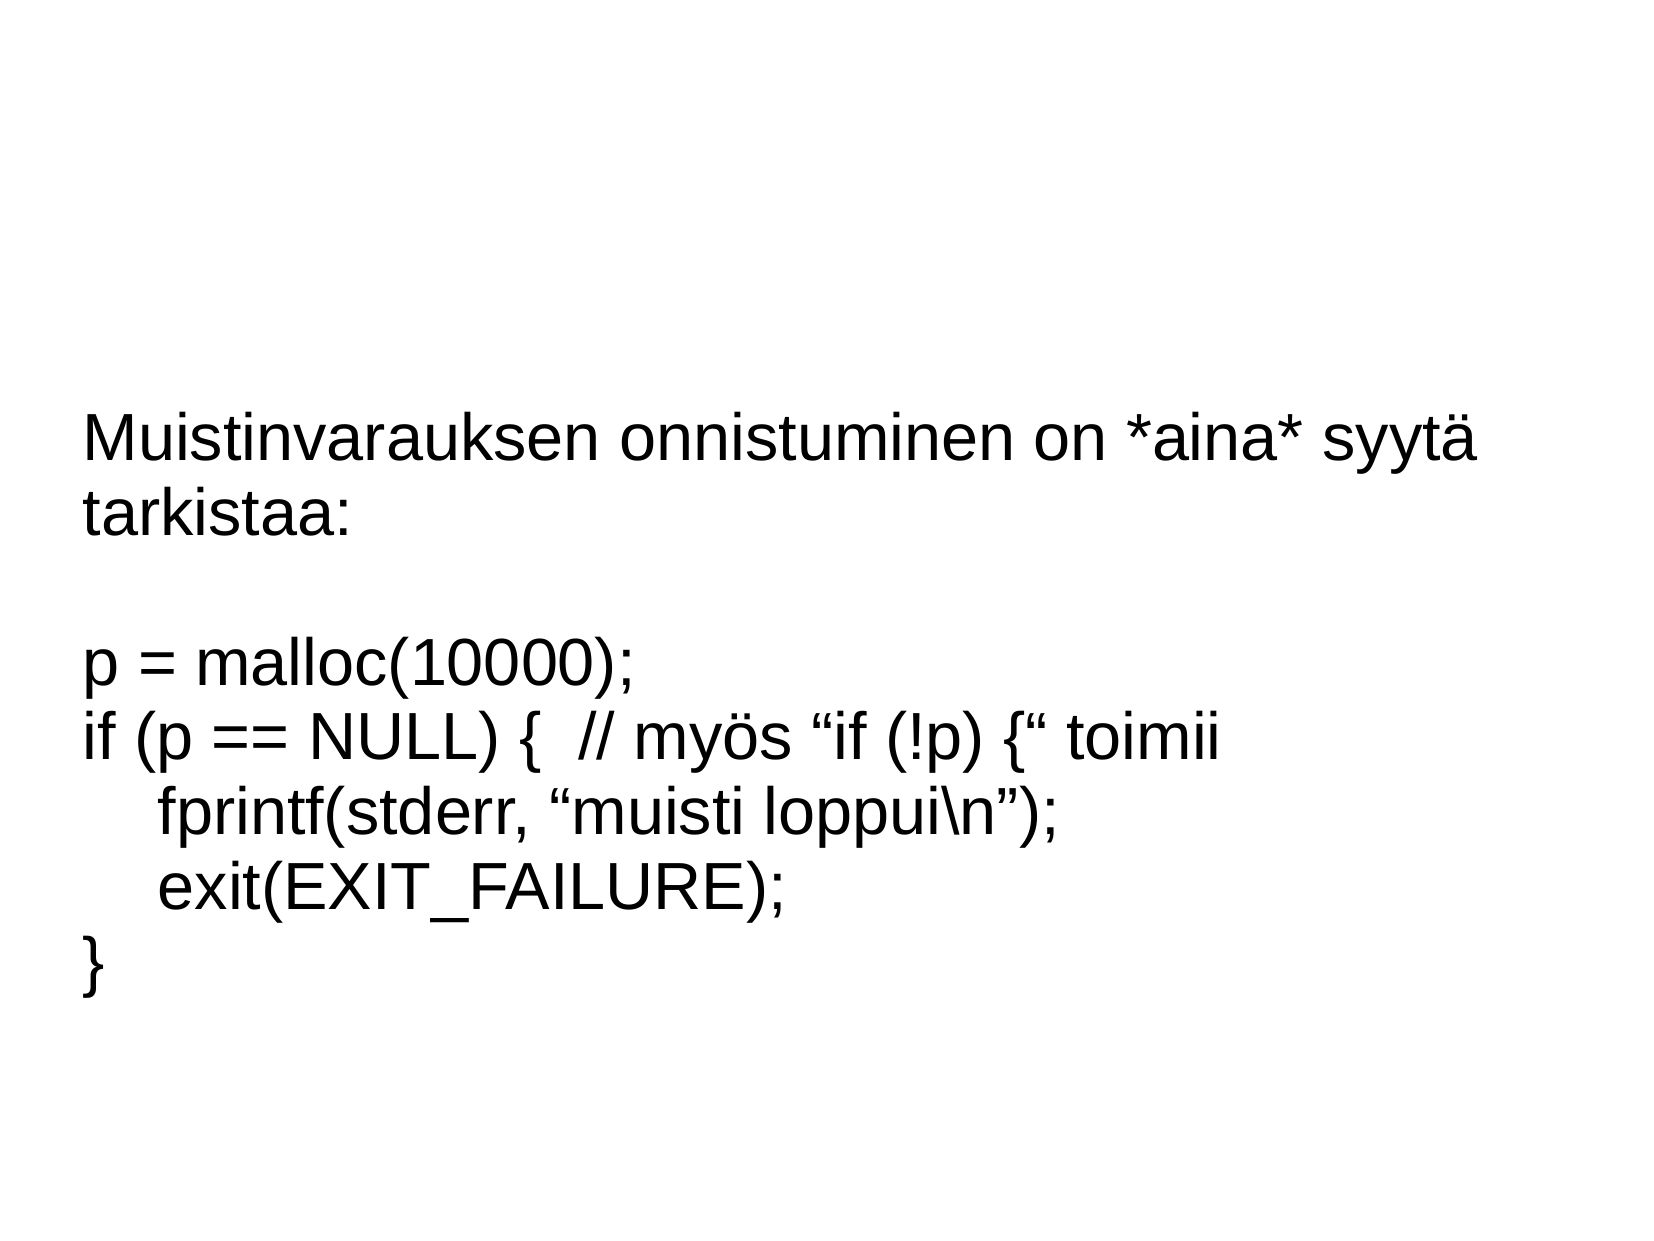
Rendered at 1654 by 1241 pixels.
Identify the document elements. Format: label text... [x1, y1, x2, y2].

text_box Muistinvarauksen onnistuminen on *aina* syytä tarkistaa: p = malloc(10000); if (p == NULL) { // myös “if (!p) {“ toimii fprintf(stderr, “muisti loppui\n”); exit(EXIT_FAILURE); } [82, 290, 1571, 1109]
